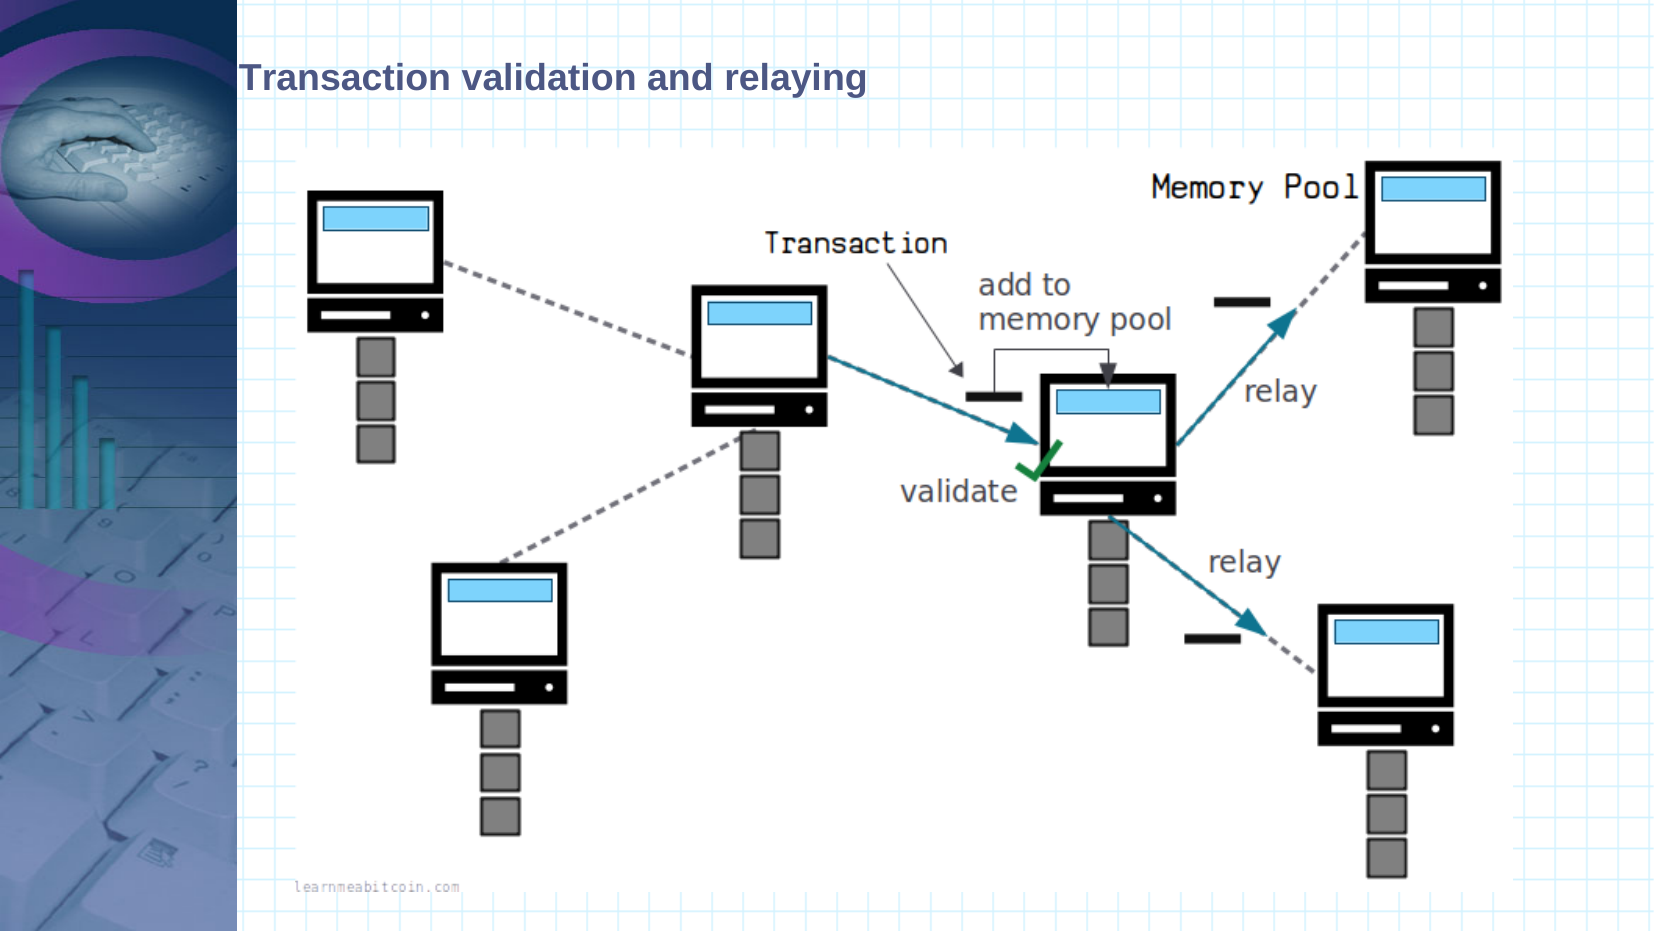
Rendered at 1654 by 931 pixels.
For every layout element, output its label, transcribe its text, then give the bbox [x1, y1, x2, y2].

picture [0, 0, 1654, 931]
title Transaction validation and relaying [239, 0, 1625, 156]
